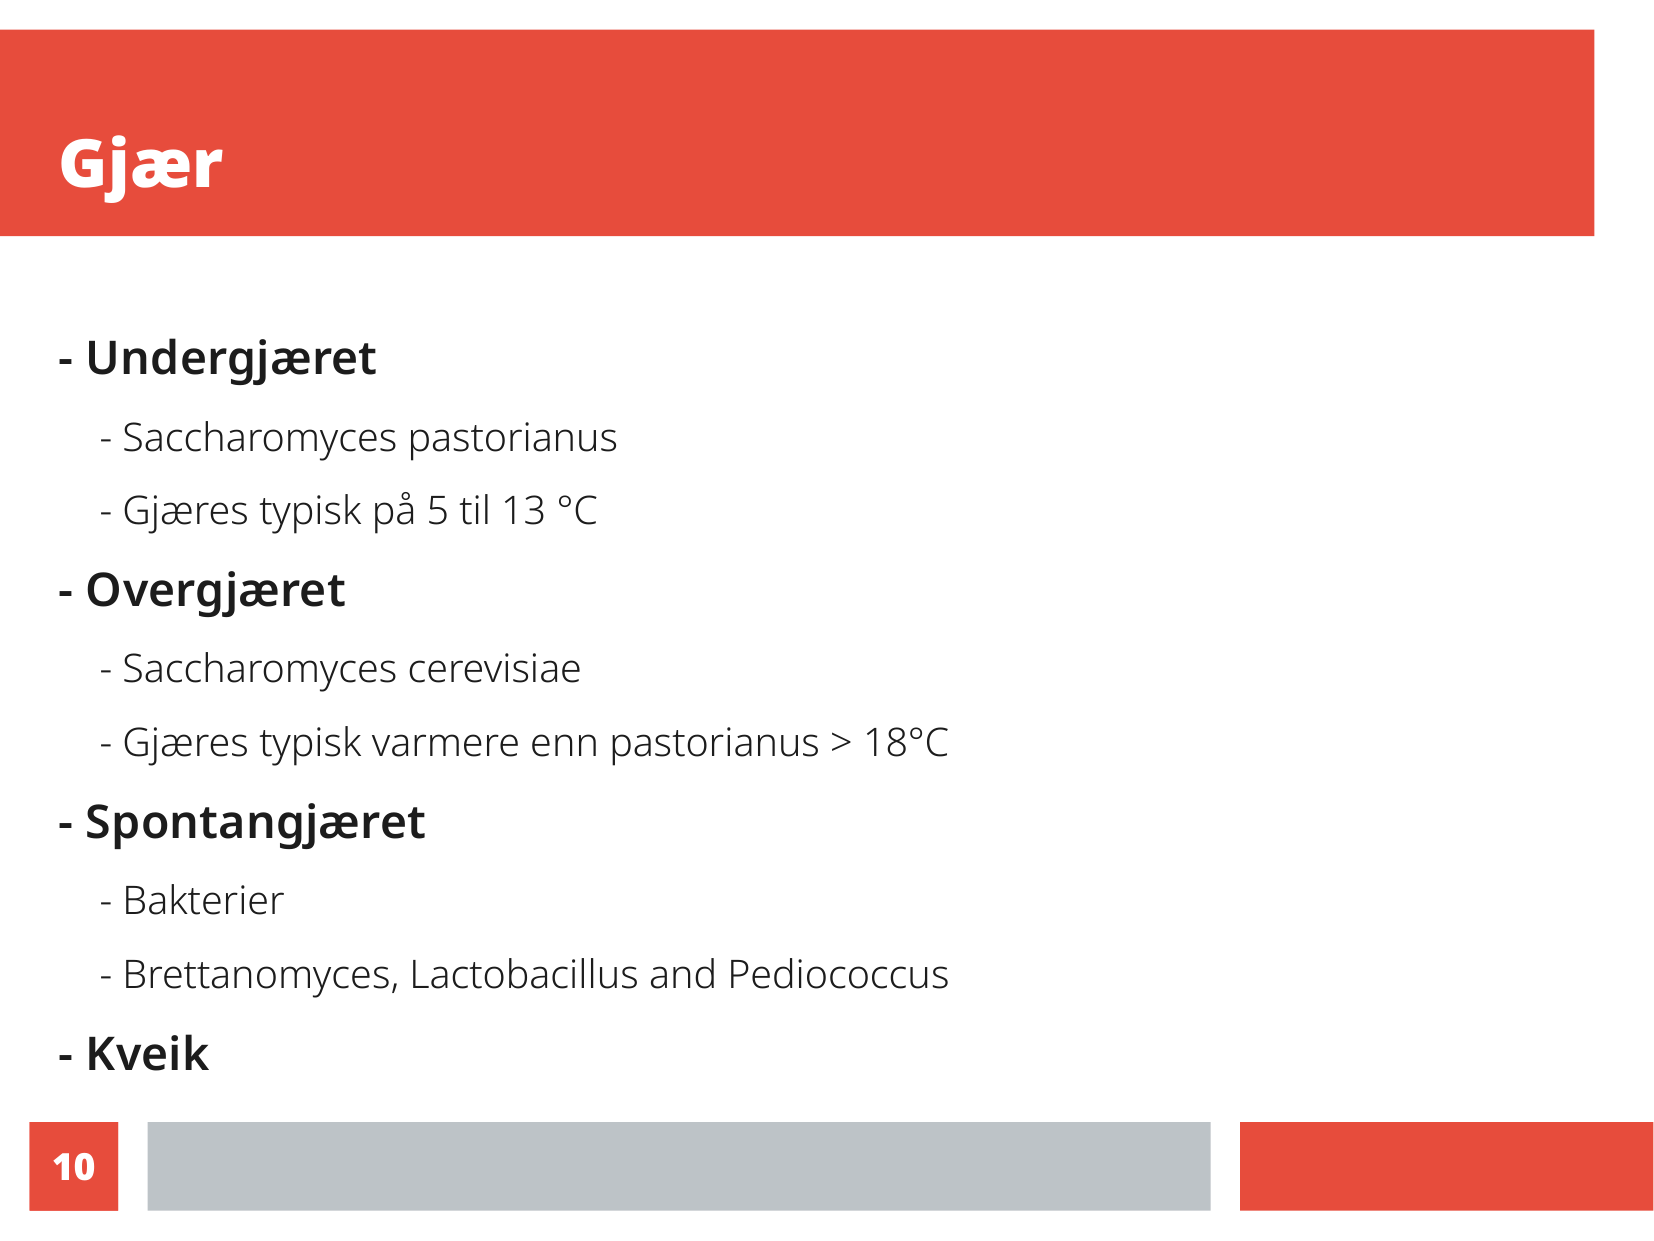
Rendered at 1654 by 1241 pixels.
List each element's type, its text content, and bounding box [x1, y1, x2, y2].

list - Undergjæret - Saccharomyces pastorianus - Gjæres typisk på 5 til 13 °C - Overgjæret - Saccharomyces cerevisiae - Gjæres typisk varmere enn pastorianus > 18°C - Spontangjæret - Bakterier - Brettanomyces, Lactobacillus and Pediococcus - Kveik [59, 324, 1565, 1093]
title Gjær [59, 59, 1595, 207]
